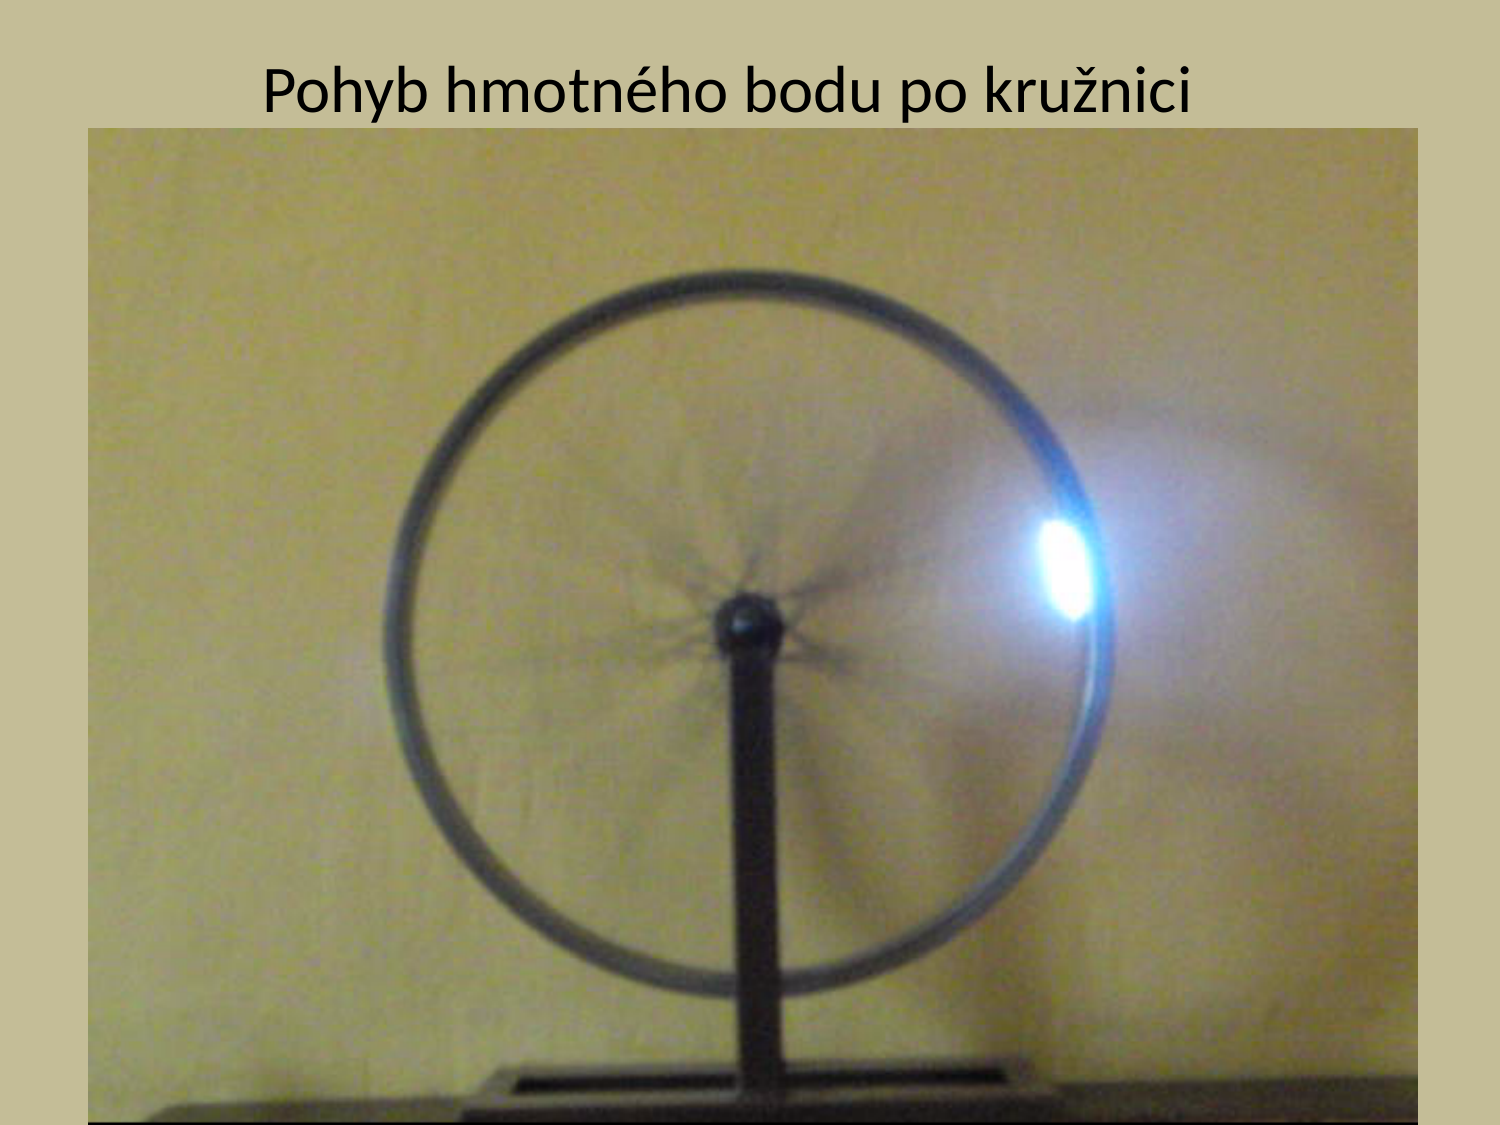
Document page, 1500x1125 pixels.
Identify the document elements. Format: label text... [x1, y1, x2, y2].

text_box Pohyb hmotného bodu po kružnici [247, 30, 1209, 128]
picture [88, 128, 1418, 1125]
